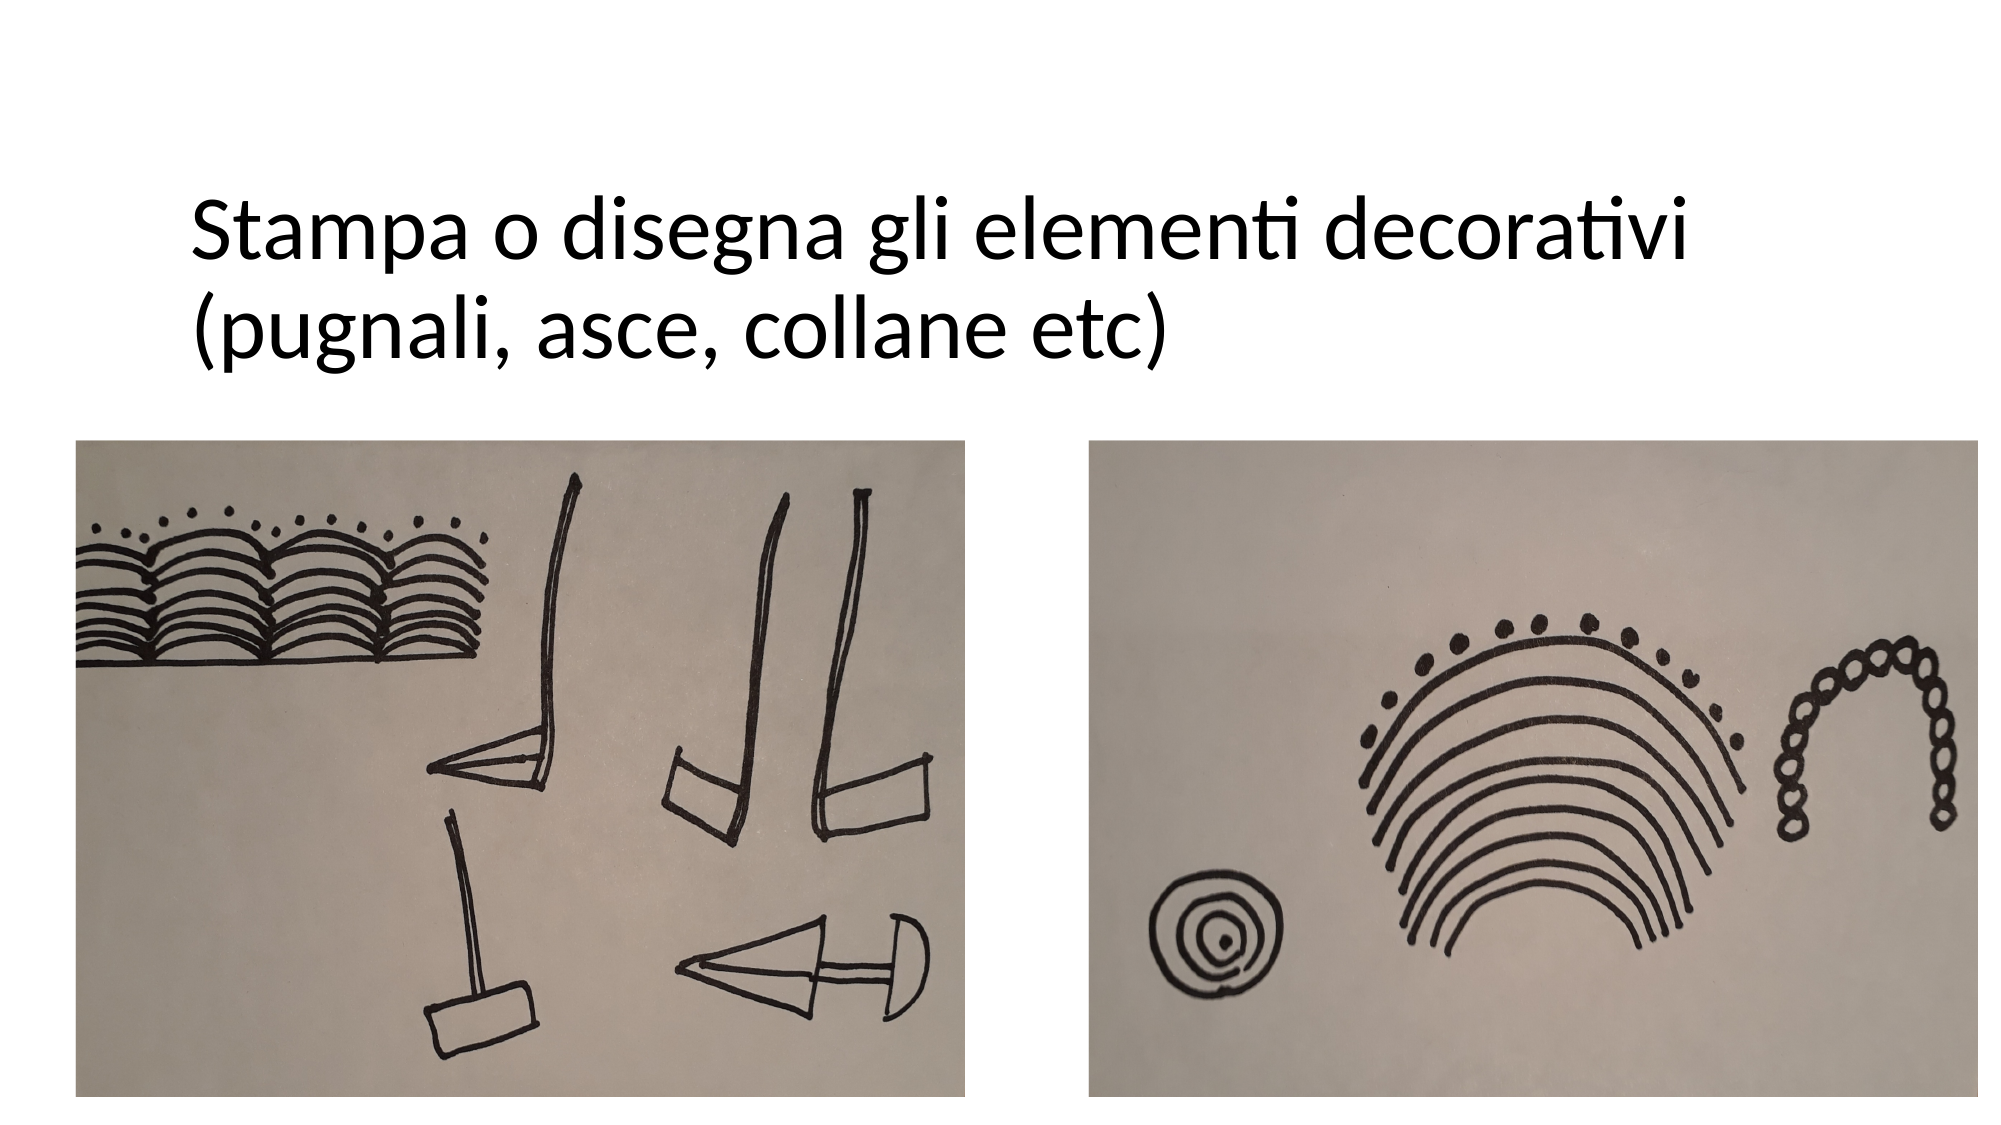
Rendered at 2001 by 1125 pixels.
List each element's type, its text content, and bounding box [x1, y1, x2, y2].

picture [1088, 440, 1978, 1098]
title Stampa o disegna gli elementi decorativi (pugnali, asce, collane etc) [175, 172, 1863, 390]
picture [75, 440, 965, 1098]
